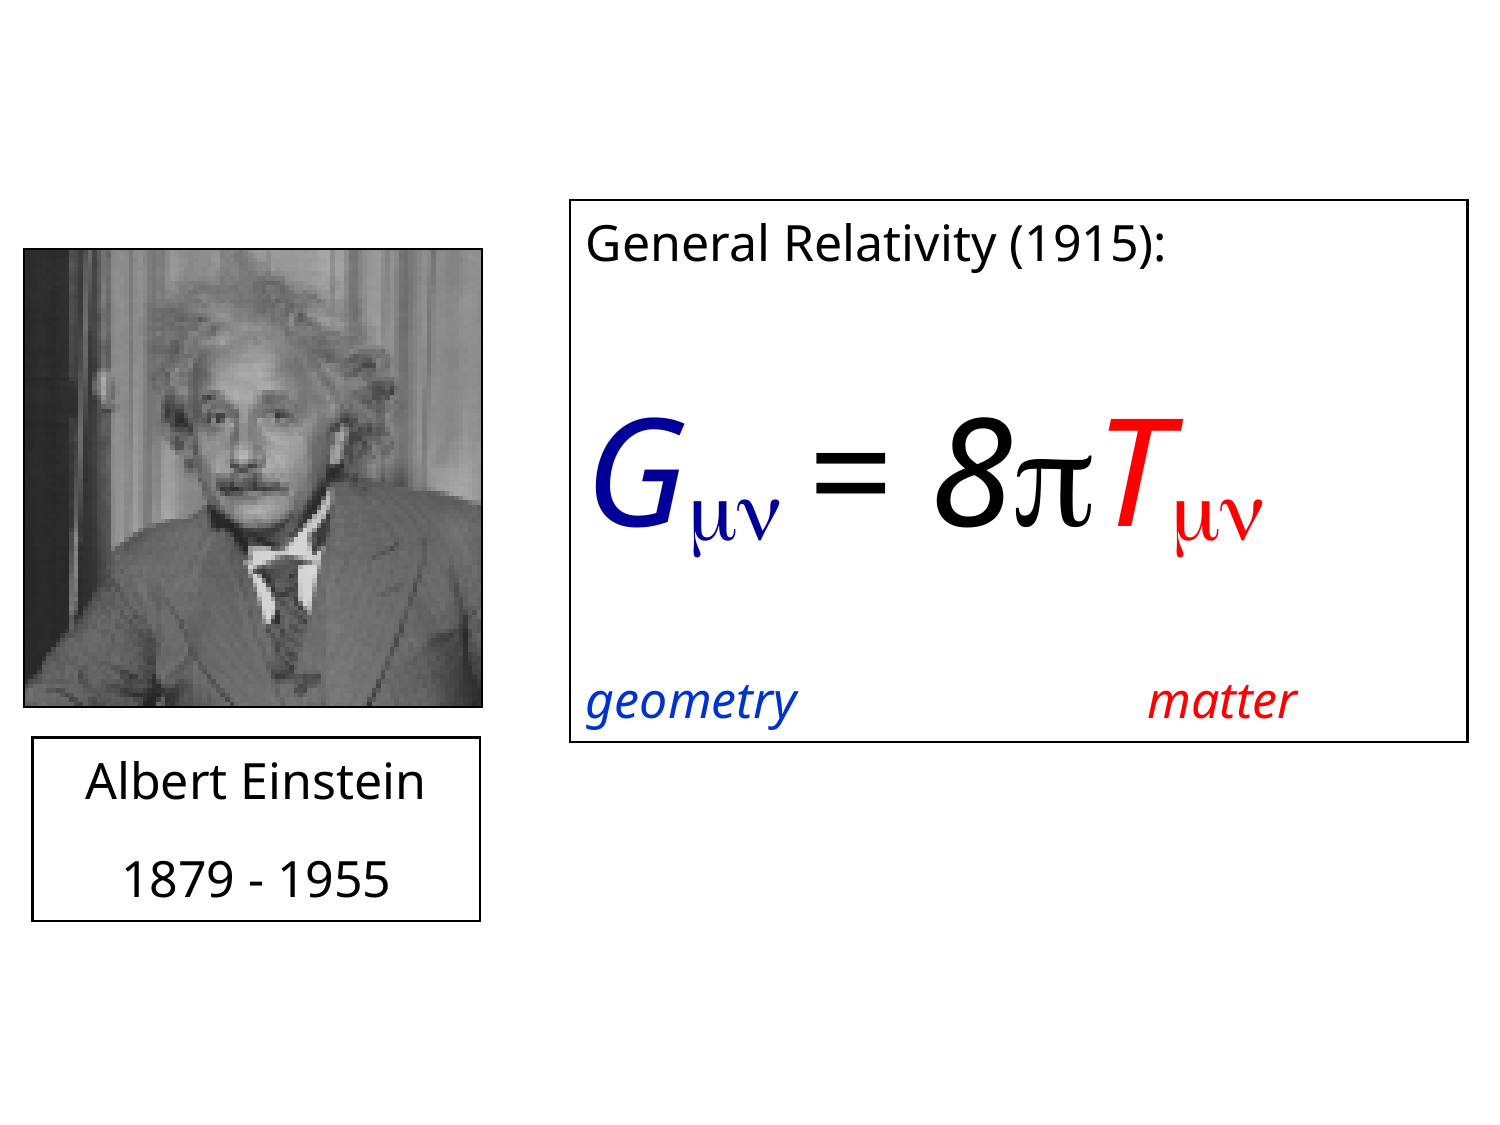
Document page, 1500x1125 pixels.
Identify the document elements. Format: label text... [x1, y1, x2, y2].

picture [24, 249, 482, 707]
text_box General Relativity (1915): Gμν = 8πTμν geometry matter [570, 200, 1468, 693]
text_box Albert Einstein 1879 - 1955 [32, 737, 481, 895]
